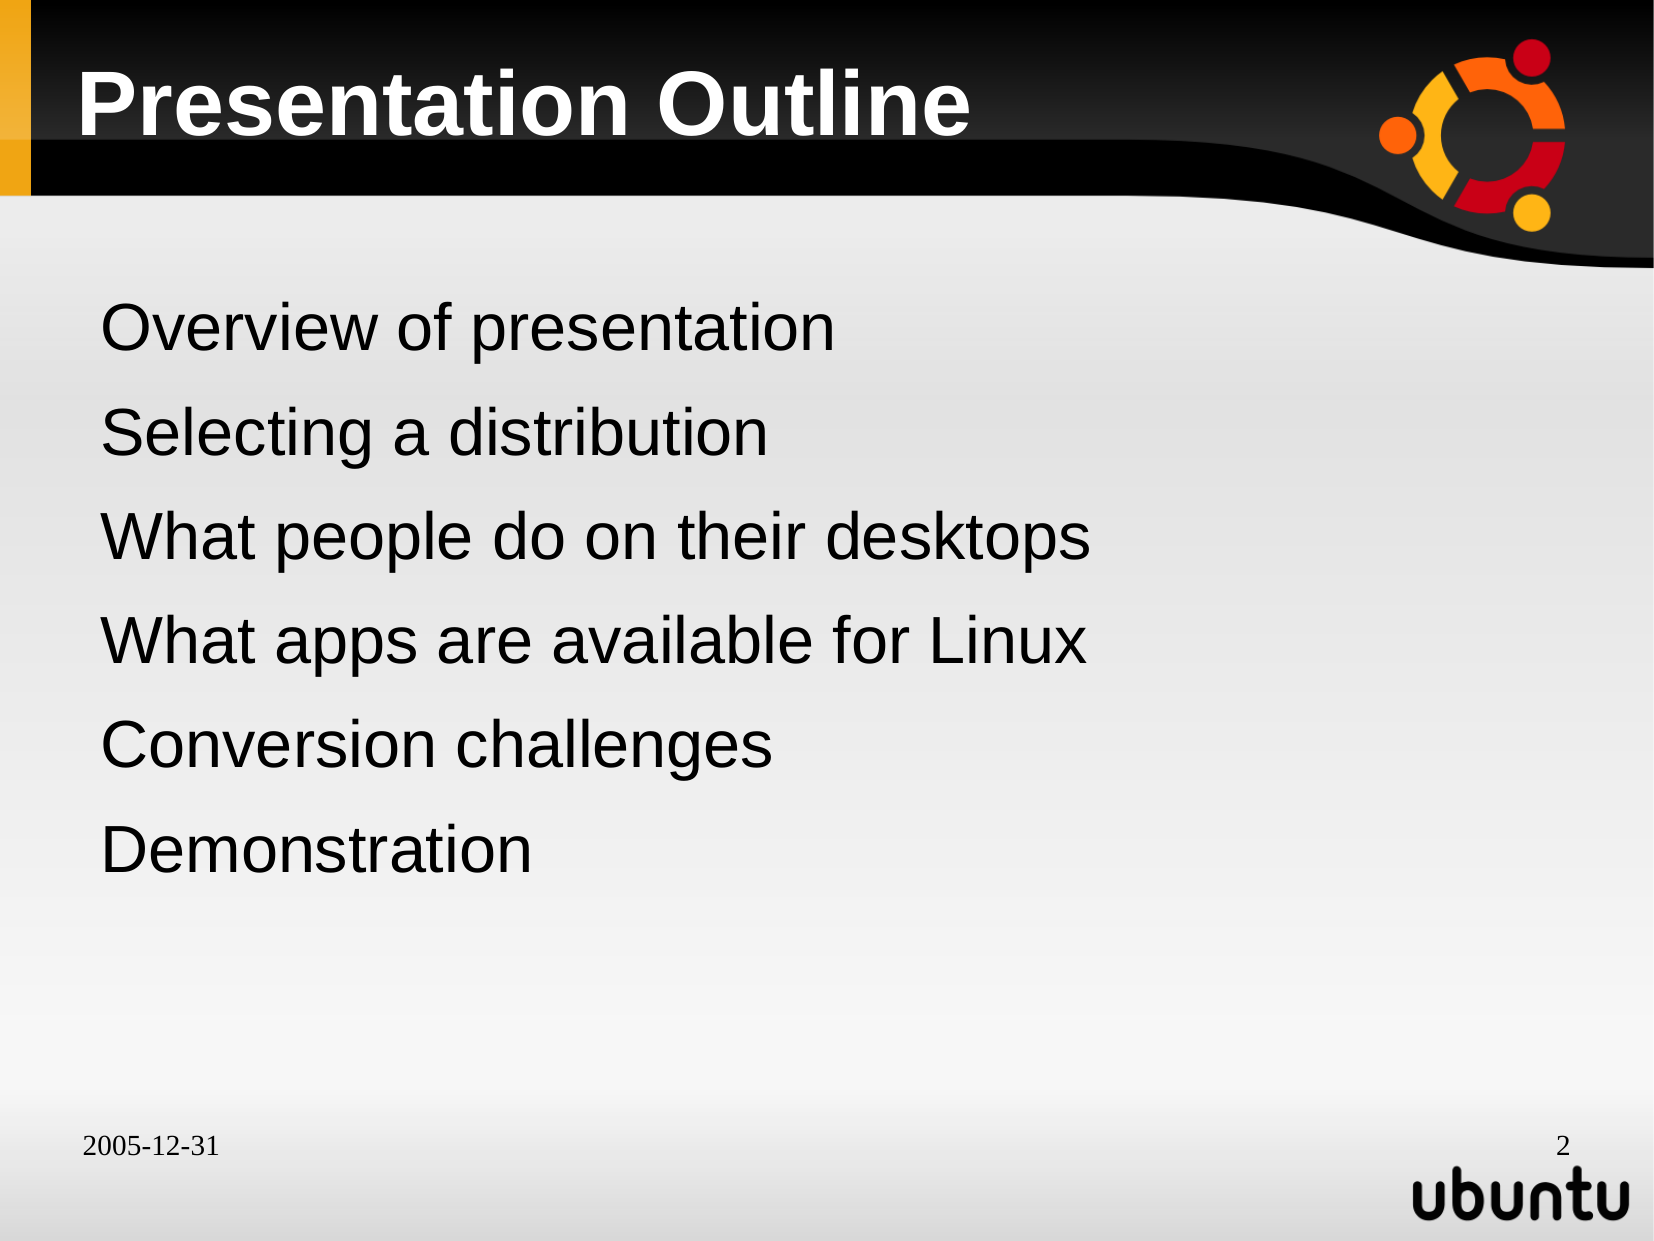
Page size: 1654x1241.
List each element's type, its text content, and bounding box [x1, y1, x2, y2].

title Presentation Outline [76, 0, 1565, 208]
list Overview of presentation Selecting a distribution What people do on their desktops What apps are available for Linux Conversion challenges Demonstration [82, 290, 1571, 1109]
picture [0, 0, 1654, 1241]
